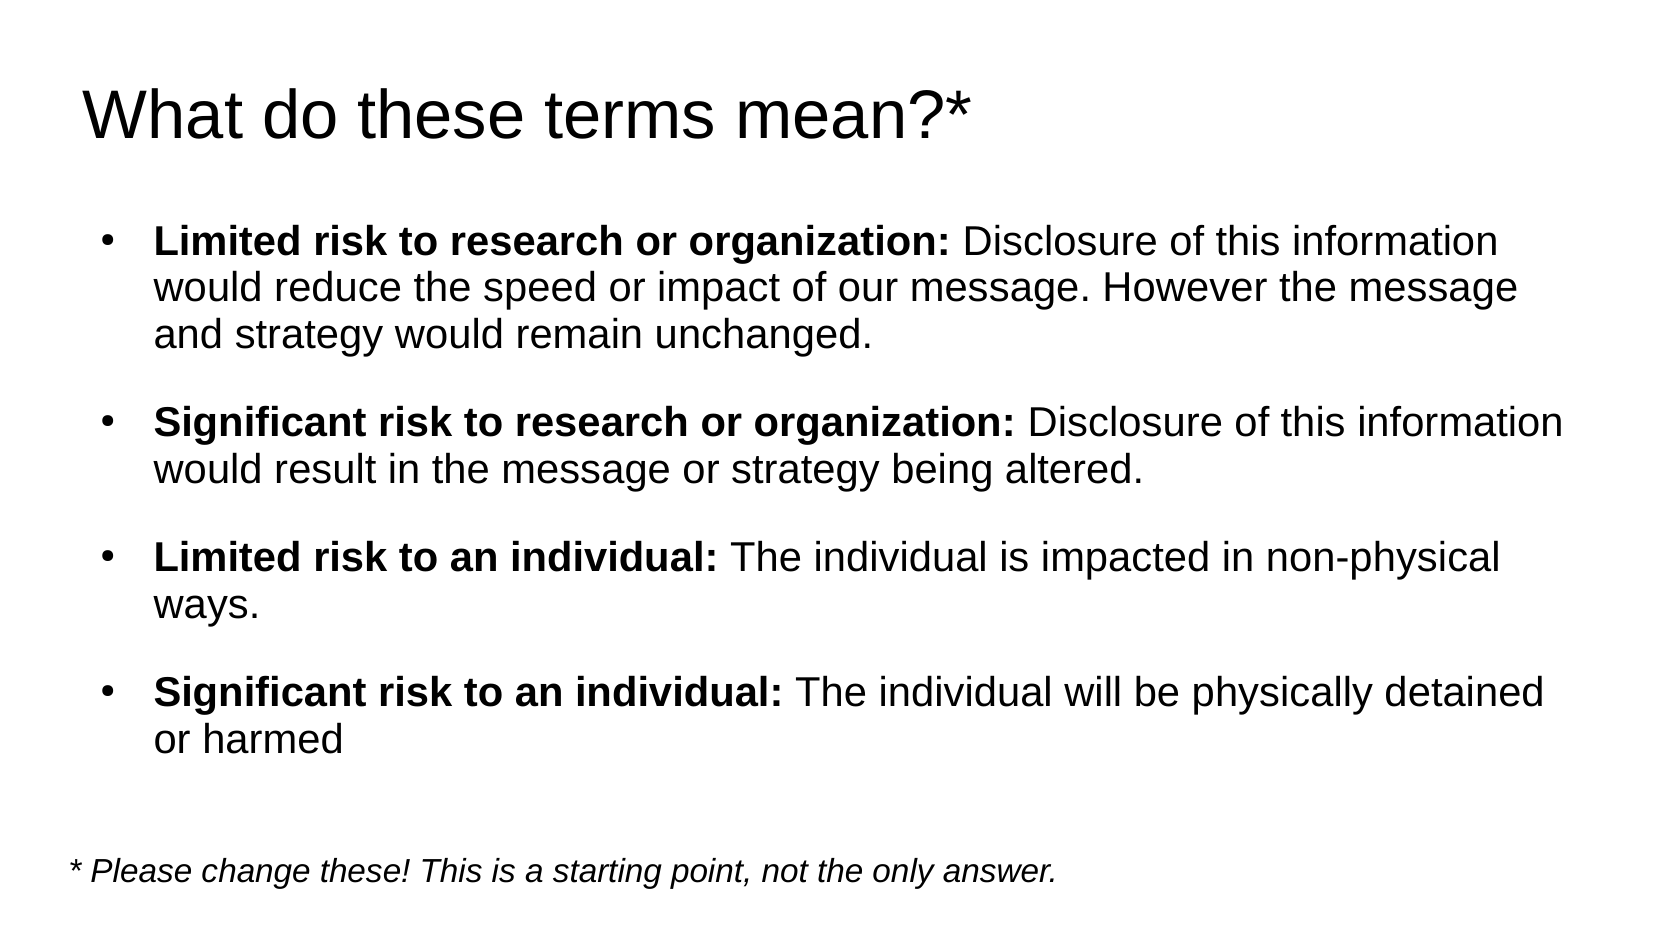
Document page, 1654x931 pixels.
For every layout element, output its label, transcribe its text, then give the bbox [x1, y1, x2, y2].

text_box * Please change these! This is a starting point, not the only answer. [53, 845, 1254, 898]
title What do these terms mean?* [82, 37, 1571, 193]
list Limited risk to research or organization: Disclosure of this information would reduce the speed or impact of our message. However the message and strategy would remain unchanged. Significant risk to research or organization: Disclosure of this information would result in the message or strategy being altered. Limited risk to an individual: The individual is impacted in non-physical ways. Significant risk to an individual: The individual will be physically detained or harmed [82, 217, 1571, 856]
